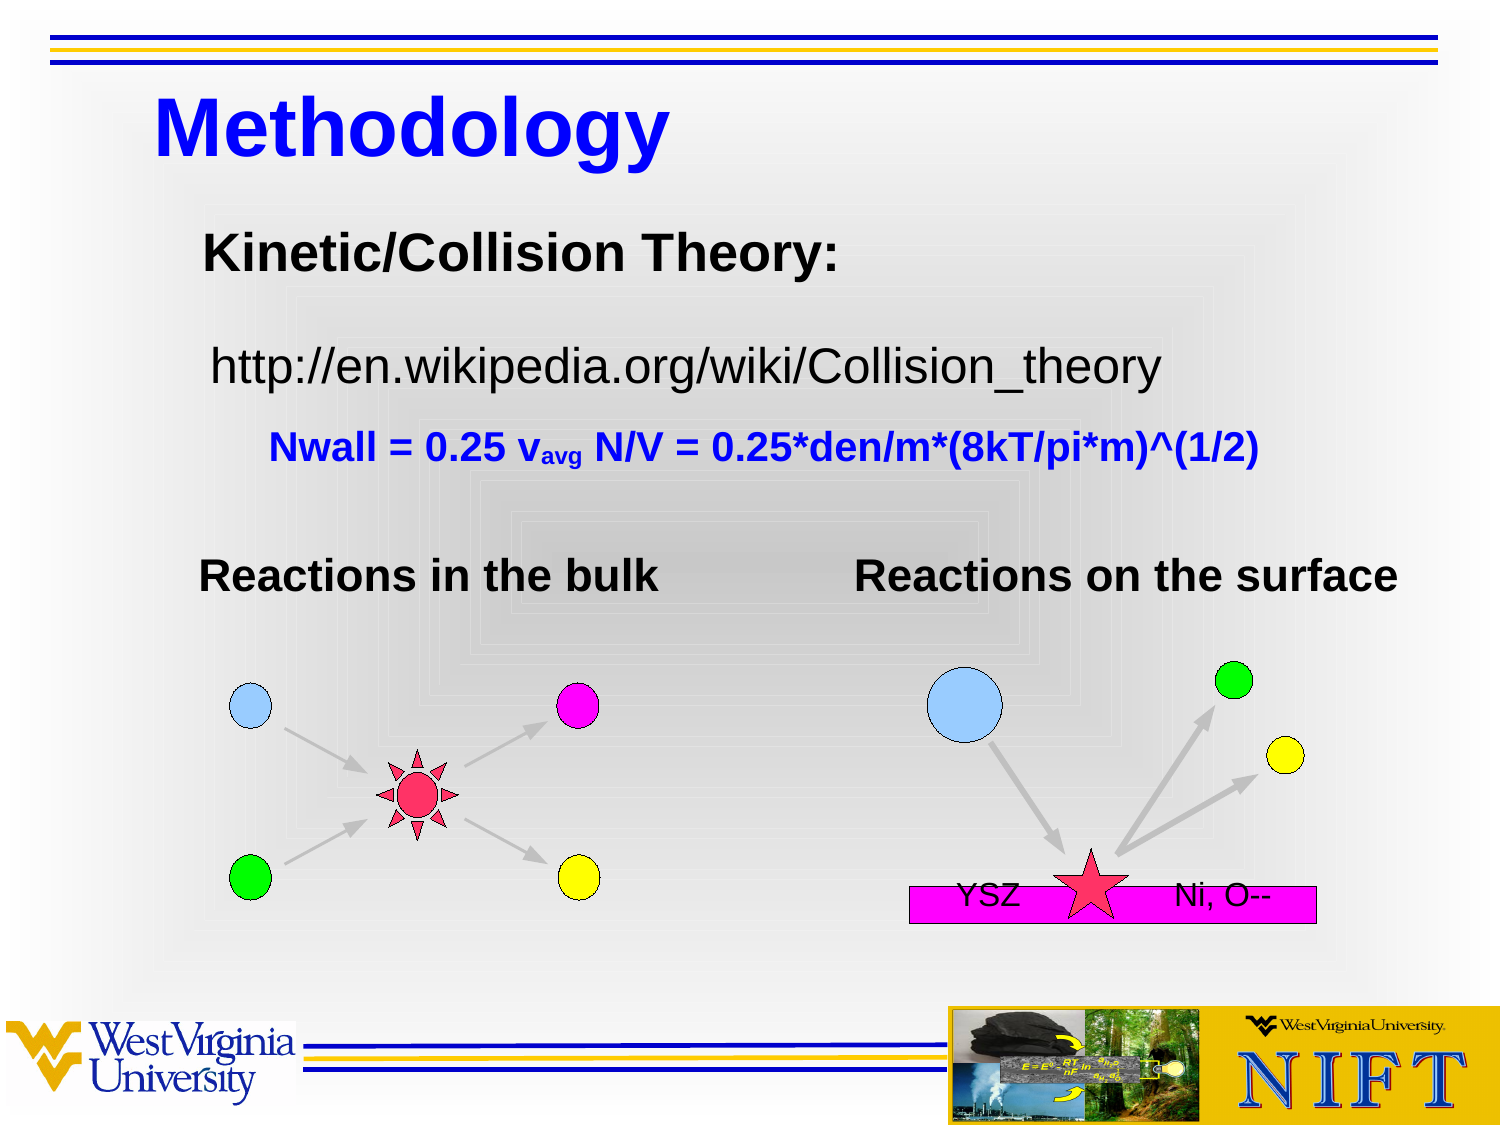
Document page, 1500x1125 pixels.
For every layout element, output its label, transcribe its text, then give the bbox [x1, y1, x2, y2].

text_box Methodology [139, 74, 1230, 187]
text_box Ni, O-- [1159, 868, 1287, 921]
text_box Reactions on the surface [839, 542, 1426, 609]
text_box [388, 762, 405, 781]
text_box [558, 854, 601, 901]
text_box Kinetic/Collision Theory: [187, 215, 1388, 399]
text_box [411, 821, 424, 841]
text_box Reactions in the bulk [183, 542, 687, 609]
text_box [909, 848, 1317, 924]
text_box [430, 809, 447, 828]
text_box [1215, 661, 1253, 699]
picture [948, 1006, 1500, 1125]
text_box YSZ [940, 868, 1036, 921]
text_box [397, 772, 438, 818]
text_box Nwall = 0.25 vavg N/V = 0.25*den/m*(8kT/pi*m)^(1/2) [242, 416, 1276, 495]
text_box [430, 762, 447, 781]
text_box [441, 788, 459, 802]
list http://en.wikipedia.org/wiki/Collision_theory [207, 310, 1408, 437]
text_box [1266, 736, 1305, 774]
text_box [556, 682, 599, 729]
text_box [229, 854, 272, 901]
text_box [411, 749, 424, 768]
text_box [388, 809, 405, 828]
text_box [229, 682, 272, 729]
text_box [927, 667, 1003, 743]
text_box [376, 788, 394, 802]
